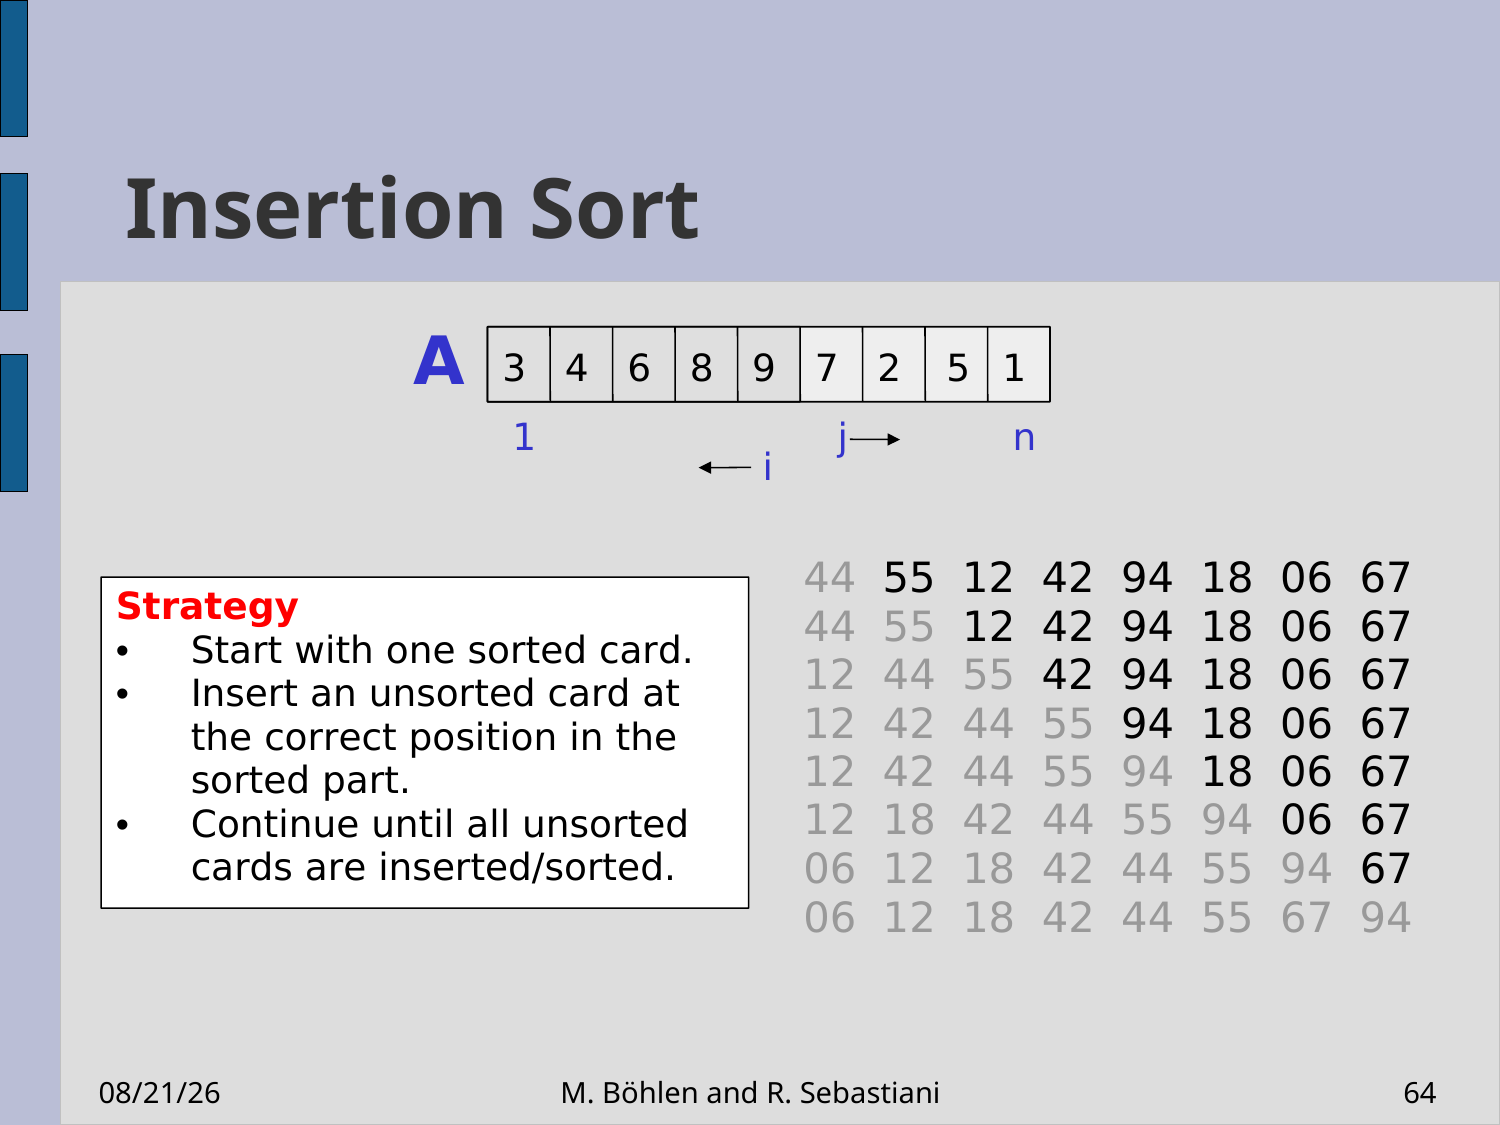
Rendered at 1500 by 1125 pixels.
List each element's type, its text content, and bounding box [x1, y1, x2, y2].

text_box 4 [550, 339, 599, 397]
text_box i [747, 437, 784, 496]
list 44 55 12 42 94 18 06 67 44 55 12 42 94 18 06 67 12 44 55 42 94 18 06 67 12 42 44 55 94 18 06 67 12 42 44 55 94 18 06 67 12 18 42 44 55 94 06 67 06 12 18 42 44 55 94 67 06 12 18 42 44 55 67 94 [788, 546, 1486, 959]
text_box 1 [497, 407, 547, 466]
text_box 7 [800, 339, 849, 397]
text_box [864, 326, 924, 402]
text_box [989, 326, 1051, 402]
text_box [739, 326, 799, 402]
text_box j [822, 407, 859, 466]
text_box 9 [737, 339, 786, 397]
text_box 1 [987, 339, 1036, 397]
text_box [676, 326, 737, 402]
text_box [487, 326, 549, 402]
text_box [614, 326, 674, 402]
text_box Strategy Start with one sorted card. Insert an unsorted card at the correct position in the sorted part. Continue until all unsorted cards are inserted/sorted. [101, 577, 749, 921]
text_box 8 [675, 339, 724, 397]
text_box n [997, 407, 1046, 466]
text_box [551, 326, 611, 402]
text_box 3 [487, 339, 536, 397]
text_box 2 [862, 339, 911, 397]
text_box 5 [931, 339, 980, 397]
text_box 6 [612, 339, 661, 397]
text_box [926, 326, 986, 402]
text_box A [399, 315, 476, 408]
title Insertion Sort [110, 67, 1392, 271]
text_box [801, 326, 861, 402]
